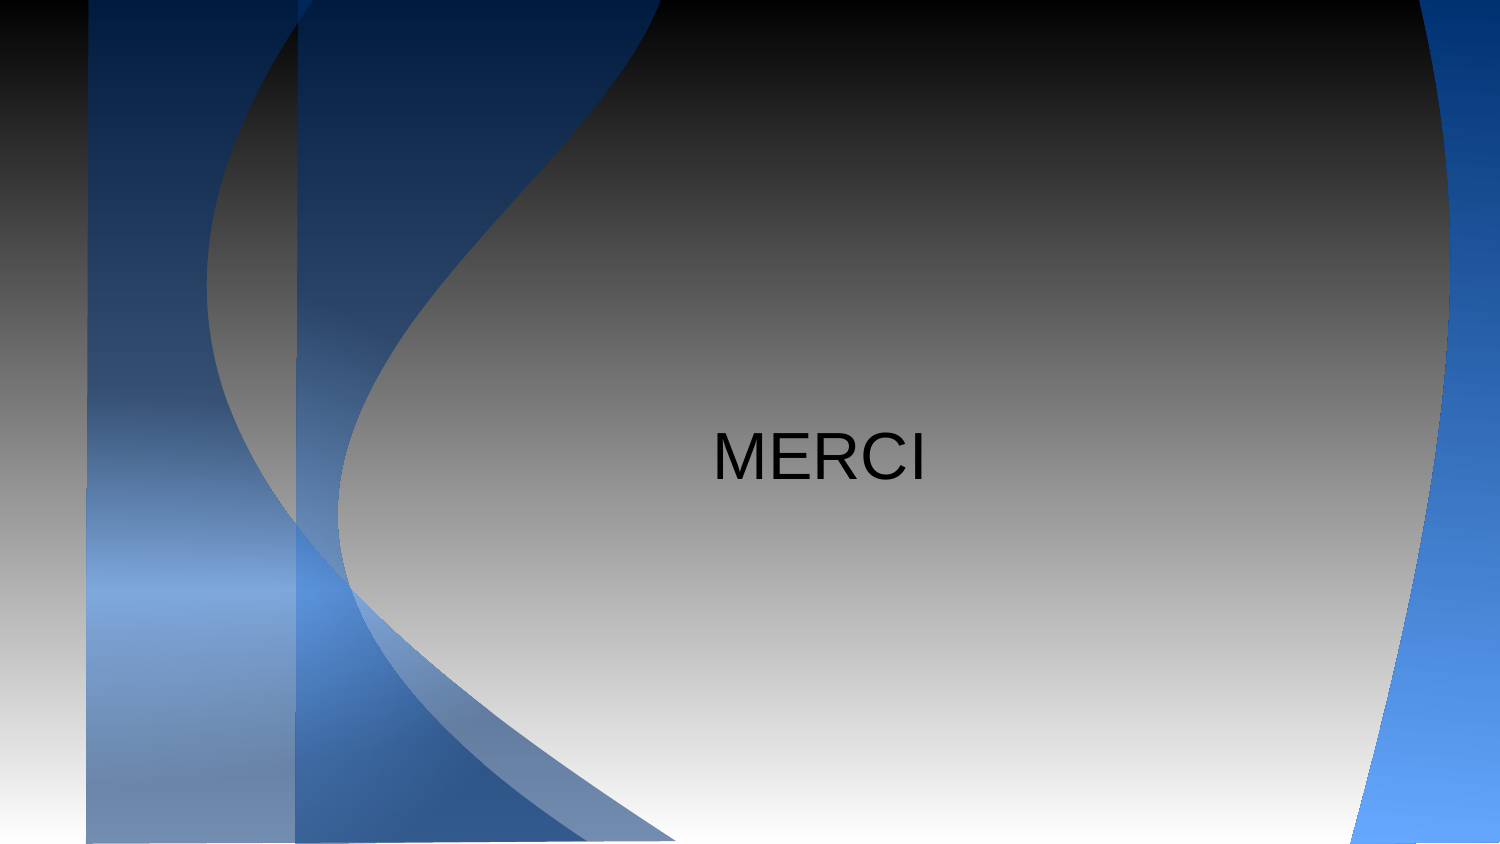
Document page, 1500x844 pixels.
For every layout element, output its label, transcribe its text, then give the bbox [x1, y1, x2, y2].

list MERCI [75, 204, 1425, 800]
